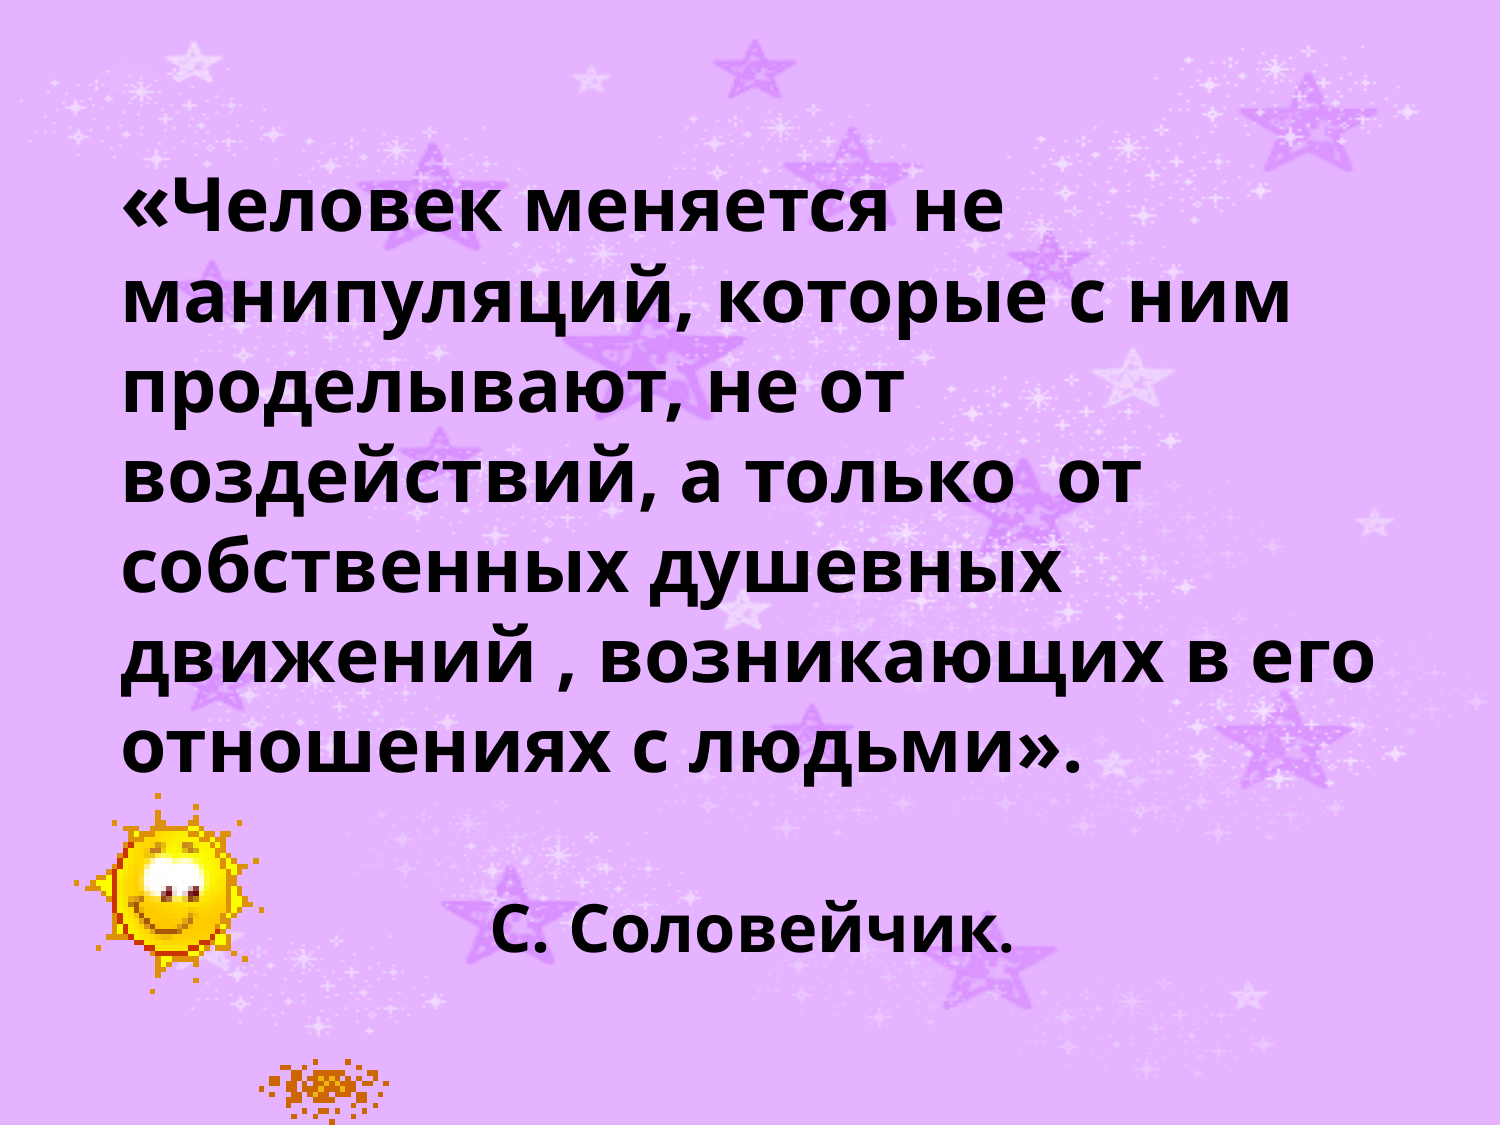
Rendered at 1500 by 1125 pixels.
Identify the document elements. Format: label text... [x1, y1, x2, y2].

text_box «Человек меняется не манипуляций, которые с ним проделывают, не от воздействий, а только от собственных душевных движений , возникающих в его отношениях с людьми». С. Соловейчик. [105, 140, 1442, 976]
picture [0, 0, 1500, 1125]
